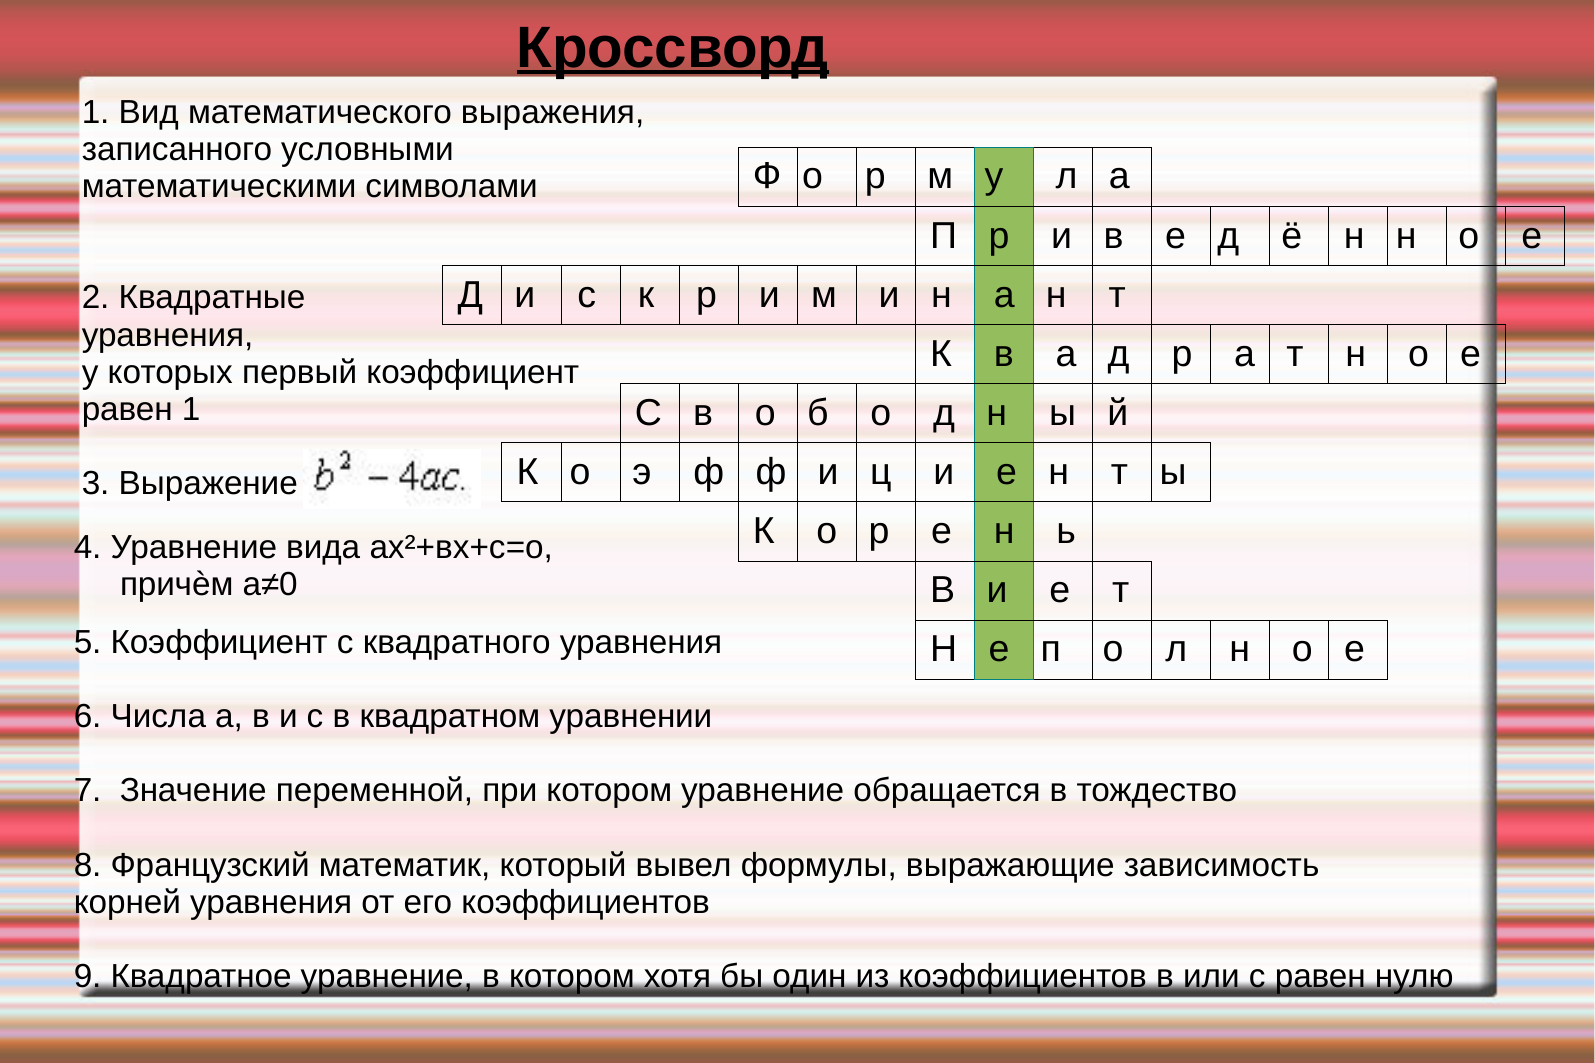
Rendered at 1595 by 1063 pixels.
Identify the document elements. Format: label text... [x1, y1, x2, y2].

text_box К в а д р а т н о е [915, 324, 1506, 382]
text_box 4. Уравнение вида ах²+вх+с=о, причѐм а≠0 [59, 521, 1422, 616]
text_box [620, 383, 1182, 442]
text_box К о р е н ь [738, 501, 1093, 559]
text_box С в о б о д н ы й [620, 383, 1152, 441]
text_box К о э ф ф и ц и е н т ы [501, 442, 1211, 500]
text_box Ф о р м у л а [738, 147, 1152, 205]
picture [776, 325, 915, 383]
text_box Д и с к р и м и н а н т [442, 265, 1152, 323]
text_box Н е п о л н о е [915, 620, 1388, 677]
text_box П р и в е д ё н н о е [915, 206, 1565, 264]
picture [776, 207, 915, 265]
picture [0, 0, 1595, 1063]
picture [303, 449, 481, 509]
text_box 1. Вид математического выражения, записанного условными математическими символами 2. Квадратные уравнения, у которых первый коэффициент равен 1 3. Выражение [67, 86, 776, 521]
text_box В и е т [915, 561, 1152, 618]
text_box Кроссворд [501, 7, 1182, 89]
text_box 5. Коэффициент с квадратного уравнения 6. Числа а, в и с в квадратном уравнении 7. Значение переменной, при котором уравнение обращается в тождество 8. Французский математик, который вывел формулы, выражающие зависимость корней уравнения от его коэффициентов 9. Квадратное уравнение, в котором хотя бы один из коэффициентов в или с равен нулю [59, 616, 1595, 1004]
